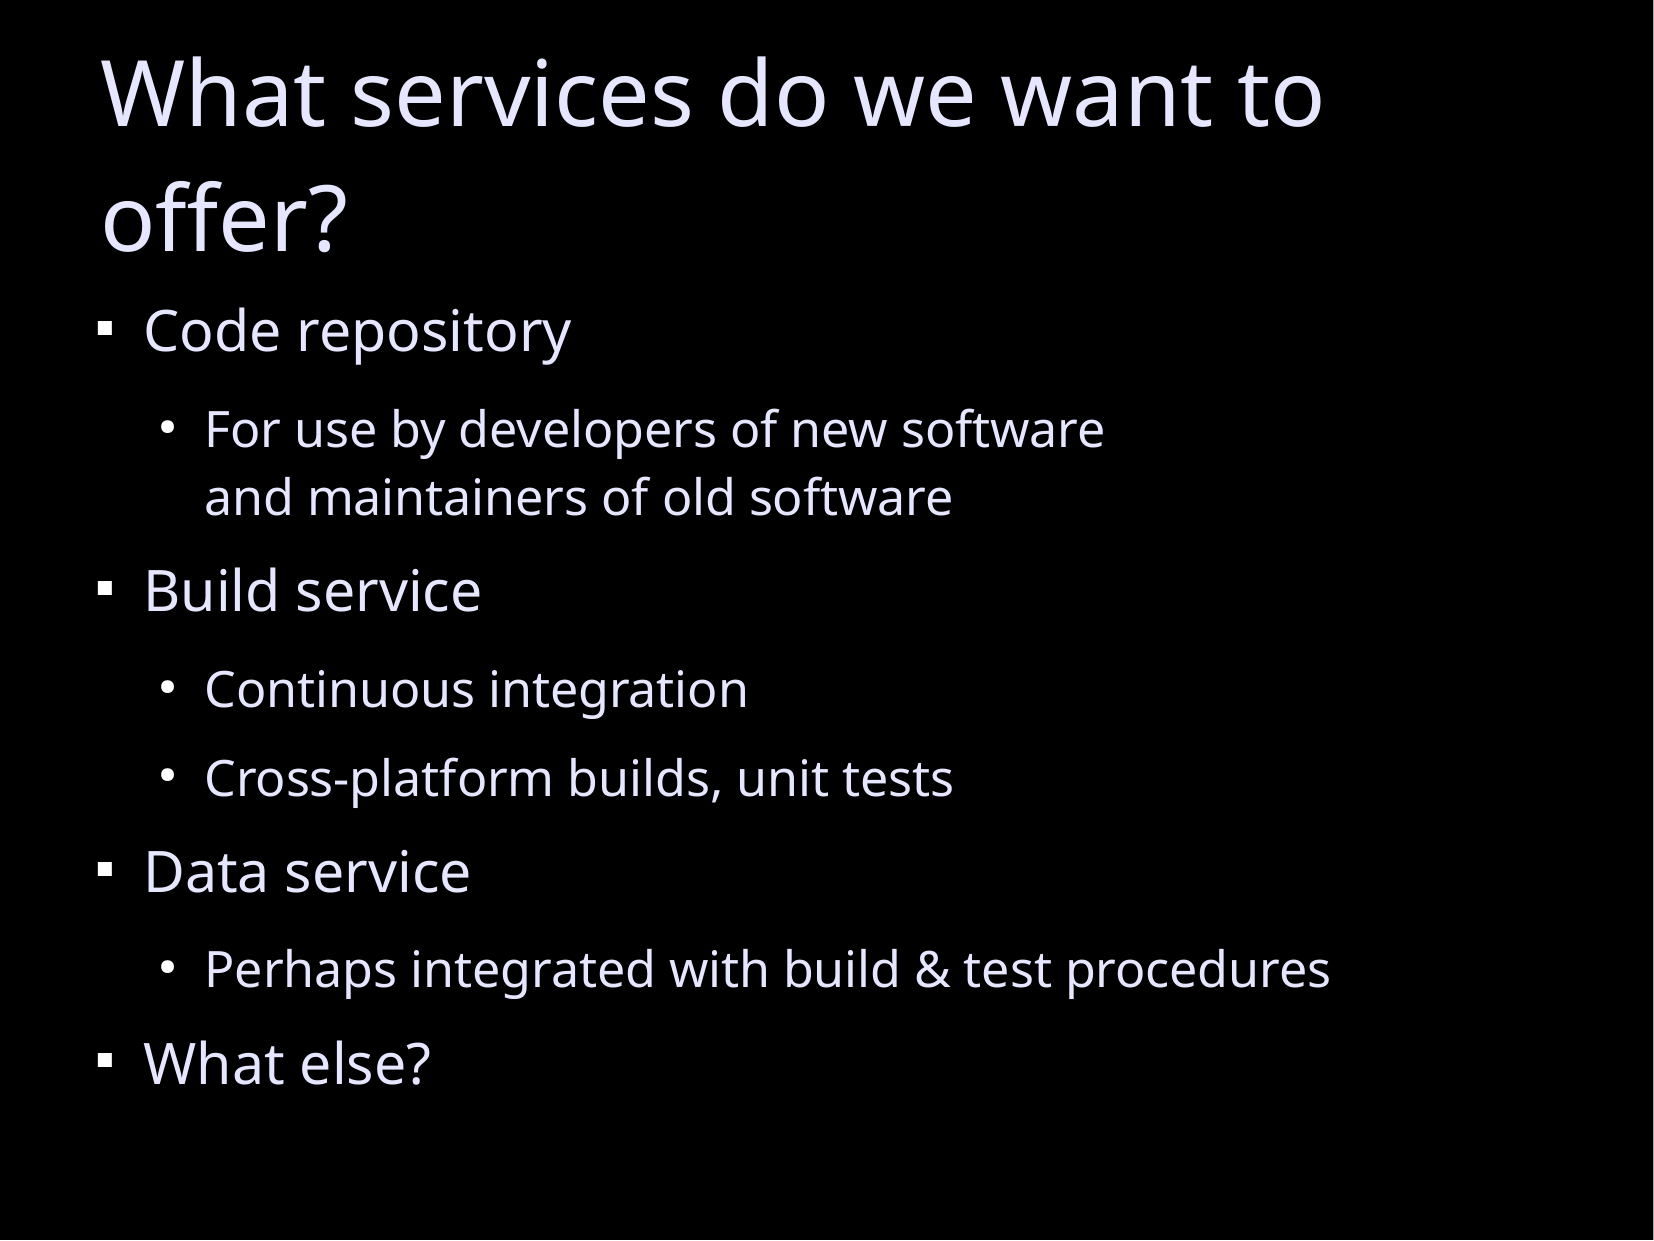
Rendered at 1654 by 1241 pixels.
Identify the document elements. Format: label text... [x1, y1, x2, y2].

title What services do we want to offer? [82, 49, 1571, 257]
list Code repository For use by developers of new software and maintainers of old software Build service Continuous integration Cross-platform builds, unit tests Data service Perhaps integrated with build & test procedures What else? [82, 290, 1571, 1109]
